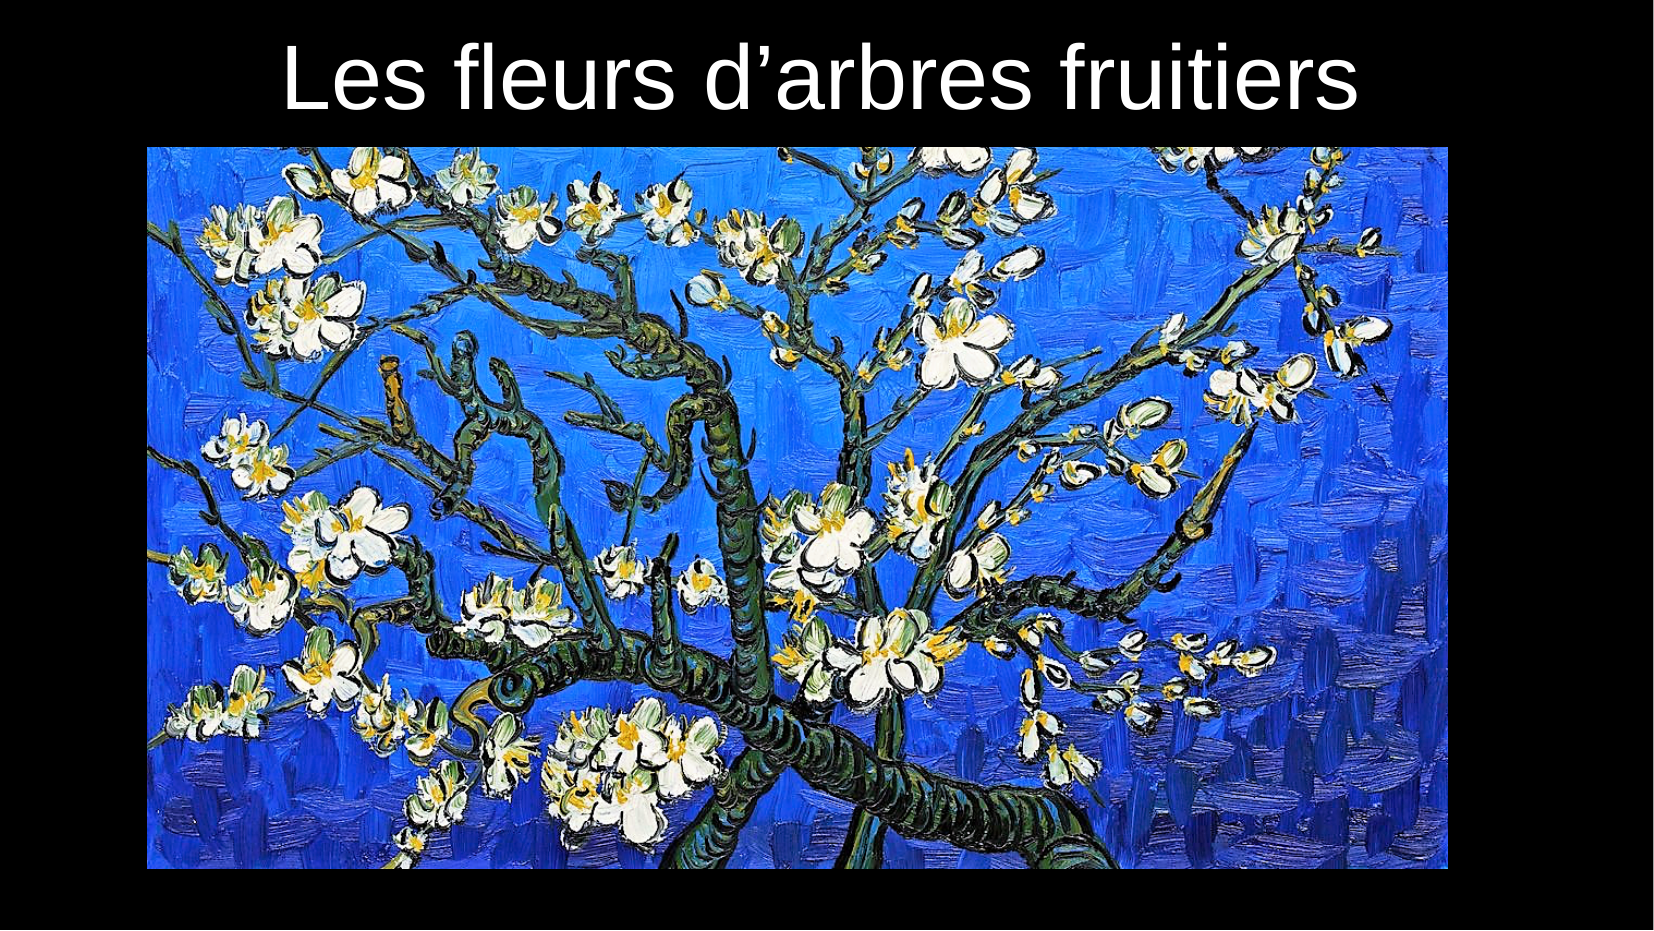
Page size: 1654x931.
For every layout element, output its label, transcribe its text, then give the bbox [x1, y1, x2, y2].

title Les fleurs d’arbres fruitiers [76, 0, 1565, 156]
picture [147, 147, 1448, 869]
